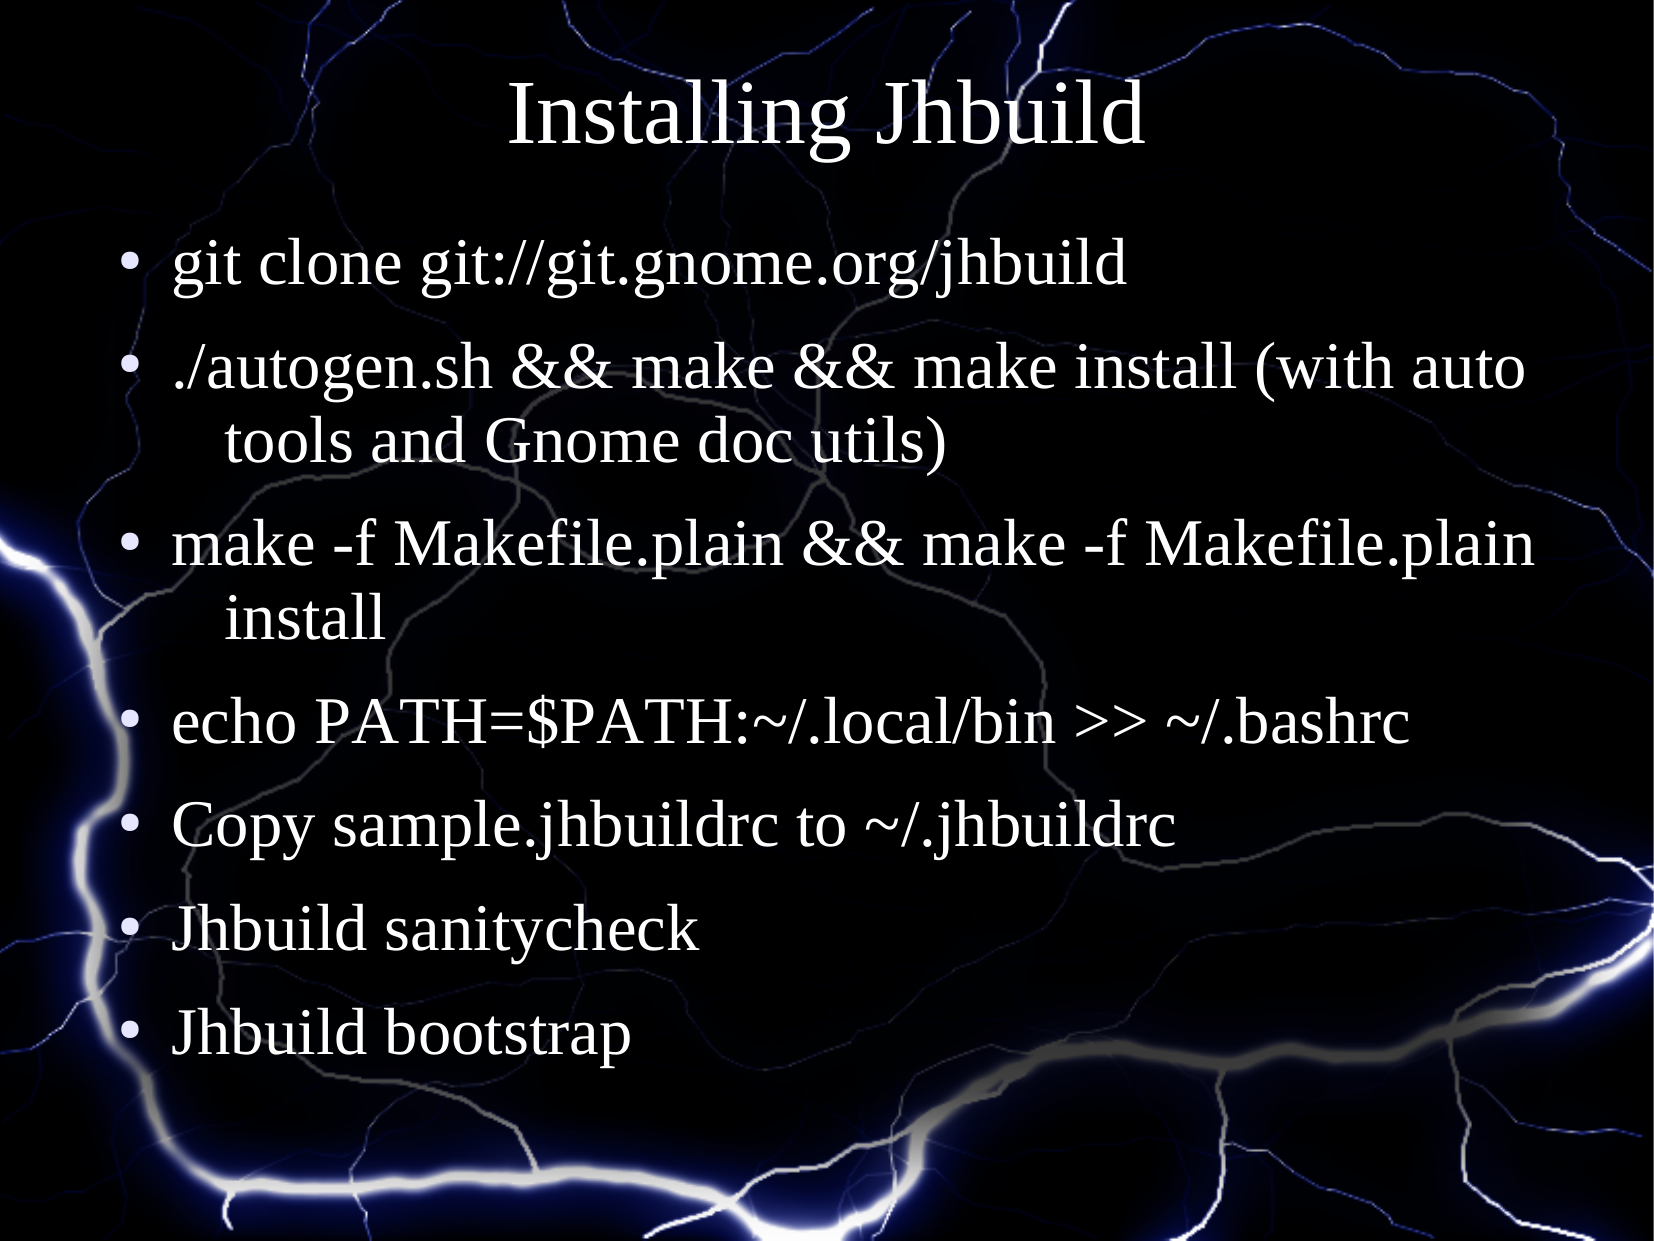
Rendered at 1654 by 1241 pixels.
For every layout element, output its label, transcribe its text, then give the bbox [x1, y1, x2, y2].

title Installing Jhbuild [82, 0, 1571, 225]
picture [0, 0, 1654, 1241]
list git clone git://git.gnome.org/jhbuild ./autogen.sh && make && make install (with auto tools and Gnome doc utils) make -f Makefile.plain && make -f Makefile.plain install echo PATH=$PATH:~/.local/bin >> ~/.bashrc Copy sample.jhbuildrc to ~/.jhbuildrc Jhbuild sanitycheck Jhbuild bootstrap [82, 225, 1571, 1134]
